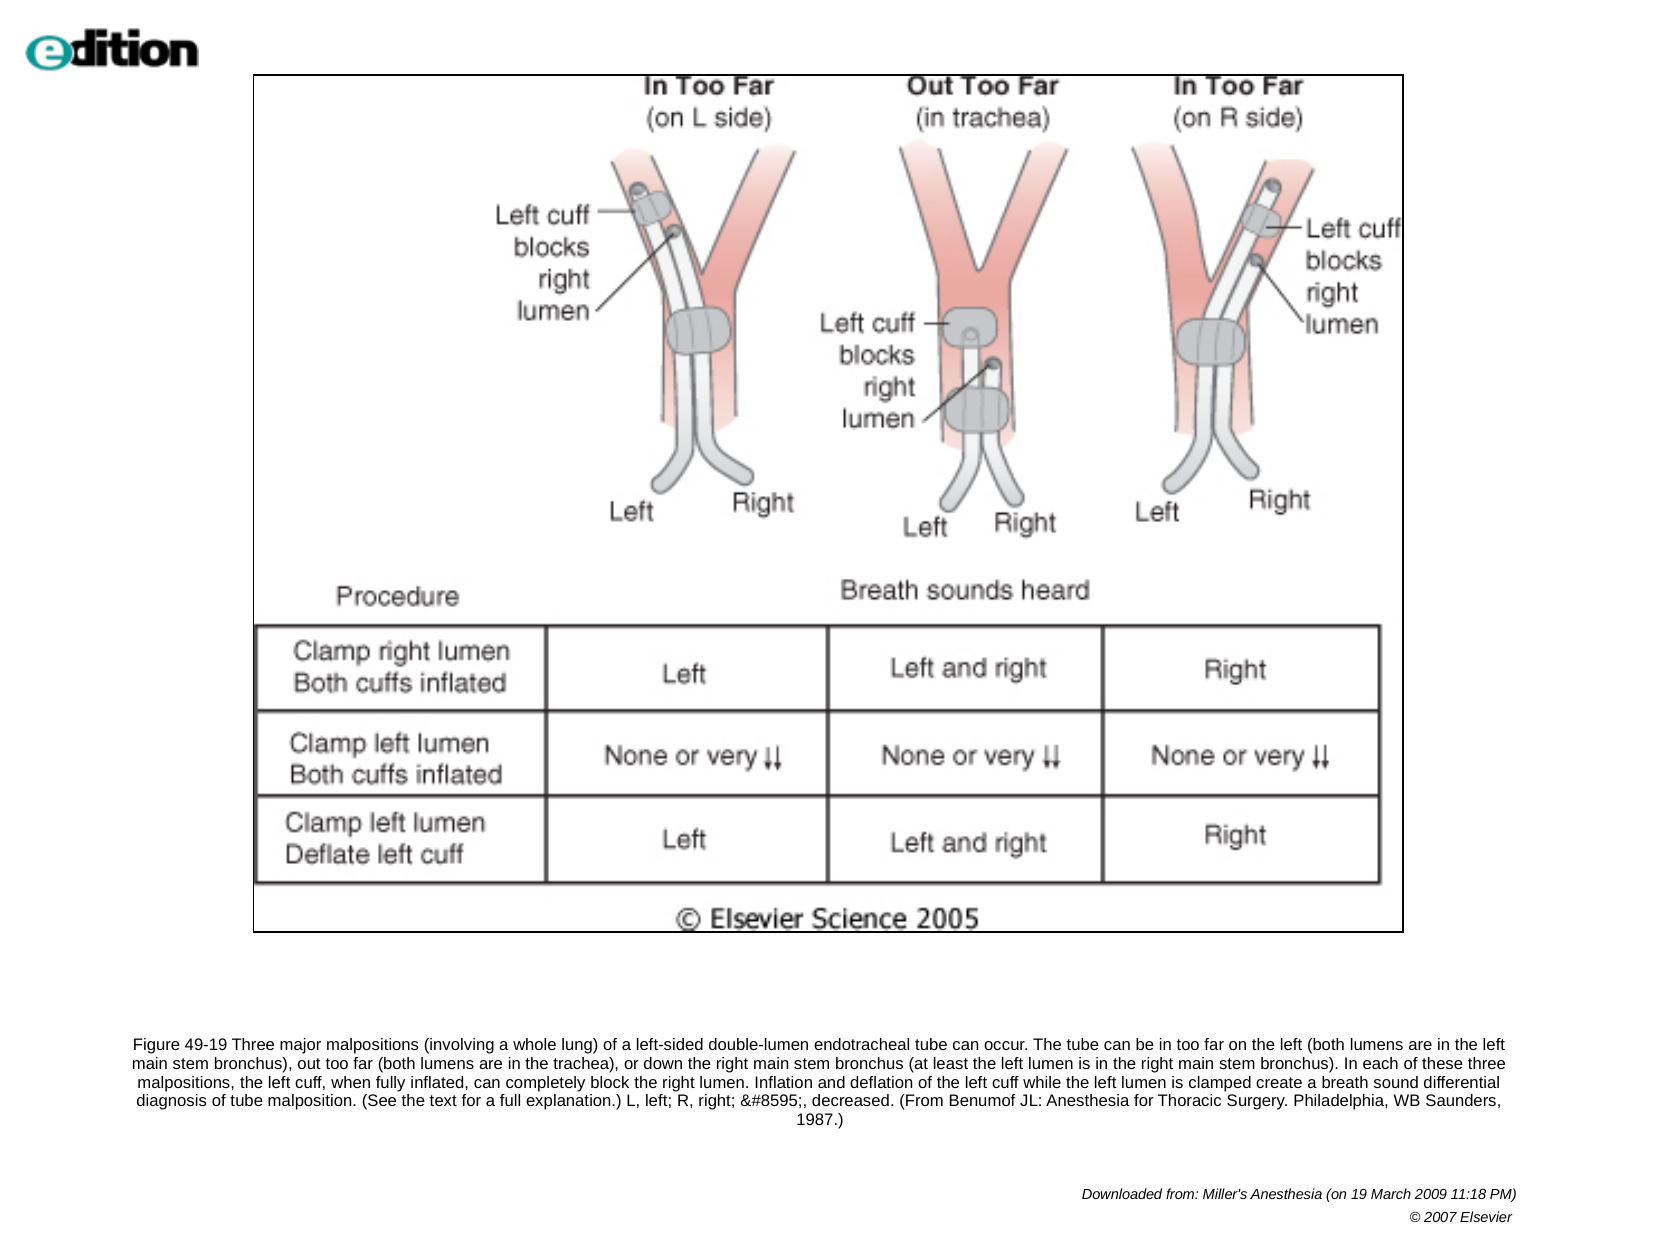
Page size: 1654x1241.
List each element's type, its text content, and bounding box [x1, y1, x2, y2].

picture [254, 75, 1403, 932]
text_box Figure 49-19 Three major malpositions (involving a whole lung) of a left-sided double-lumen endotracheal tube can occur. The tube can be in too far on the left (both lumens are in the left main stem bronchus), out too far (both lumens are in the trachea), or down the right main stem bronchus (at least the left lumen is in the right main stem bronchus). In each of these three malpositions, the left cuff, when fully inflated, can completely block the right lumen. Inflation and deflation of the left cuff while the left lumen is clamped create a breath sound differential diagnosis of tube malposition. (See the text for a full explanation.) L, left; R, right; &#8595;, decreased. (From Benumof JL: Anesthesia for Thoracic Surgery. Philadelphia, WB Saunders, 1987.) [110, 1027, 1530, 1137]
text_box © 2007 Elsevier [723, 1201, 1531, 1234]
text_box Downloaded from: Miller's Anesthesia (on 19 March 2009 11:18 PM) [724, 1178, 1532, 1211]
picture [19, 20, 199, 78]
